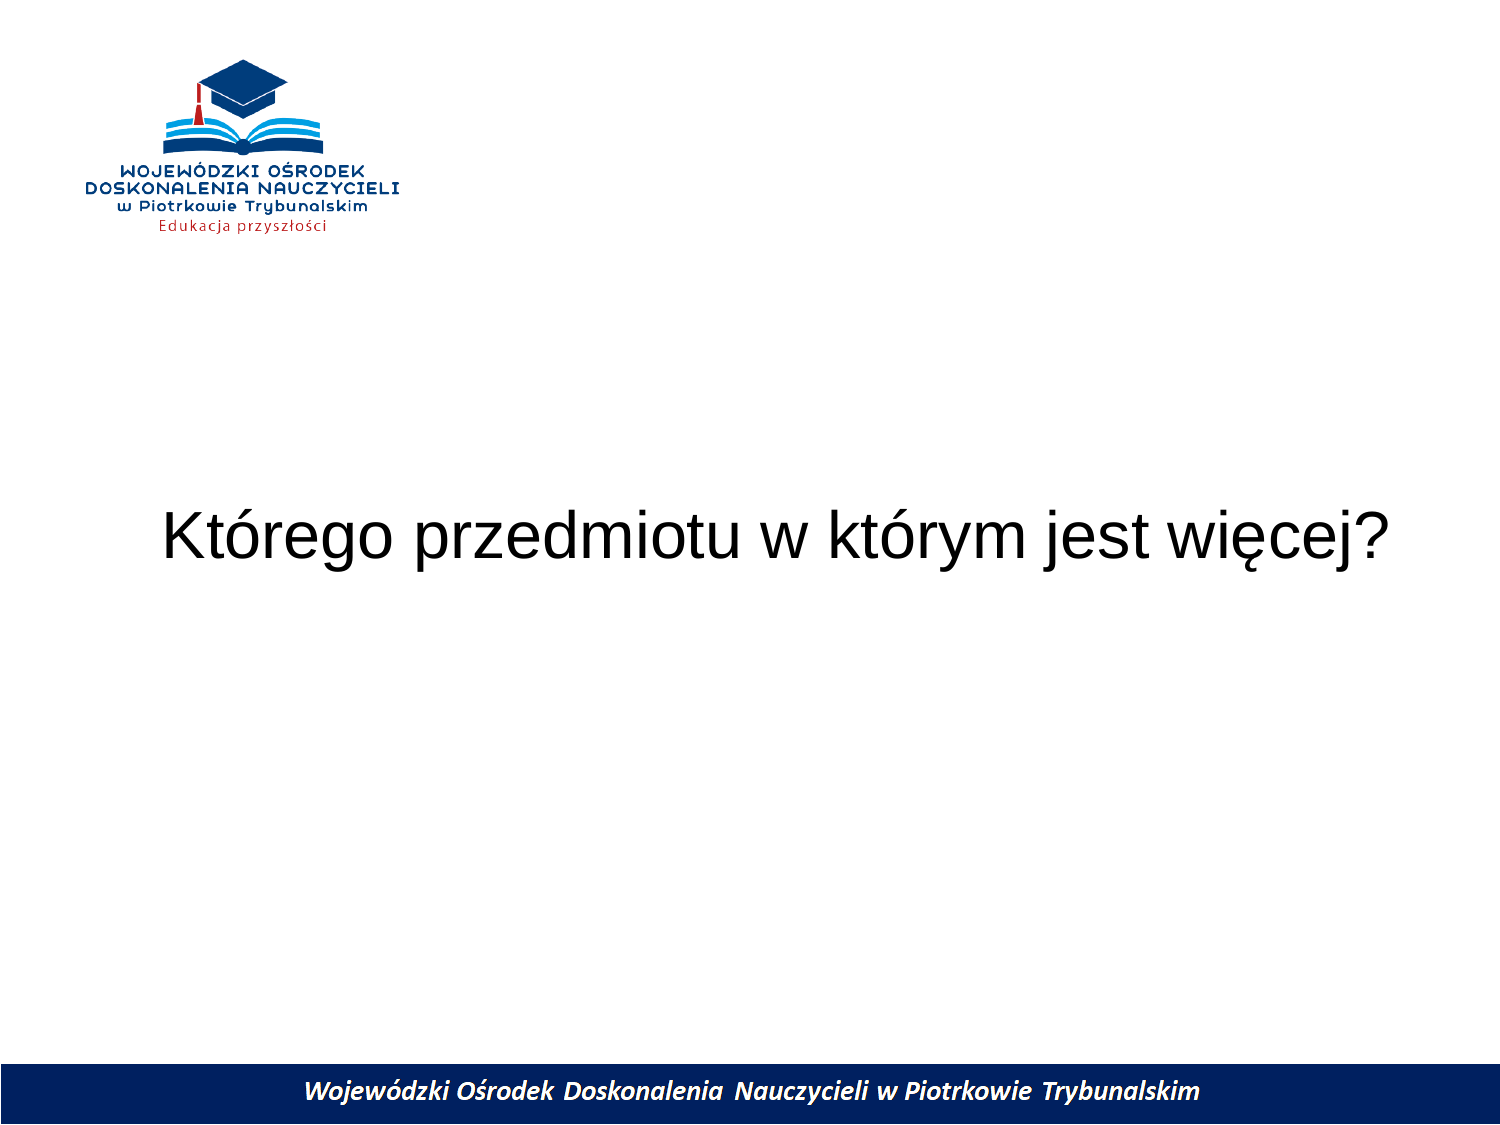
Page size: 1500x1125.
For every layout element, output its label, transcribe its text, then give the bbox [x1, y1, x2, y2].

subtitle Którego przedmiotu w którym jest więcej? [53, 58, 1500, 1004]
